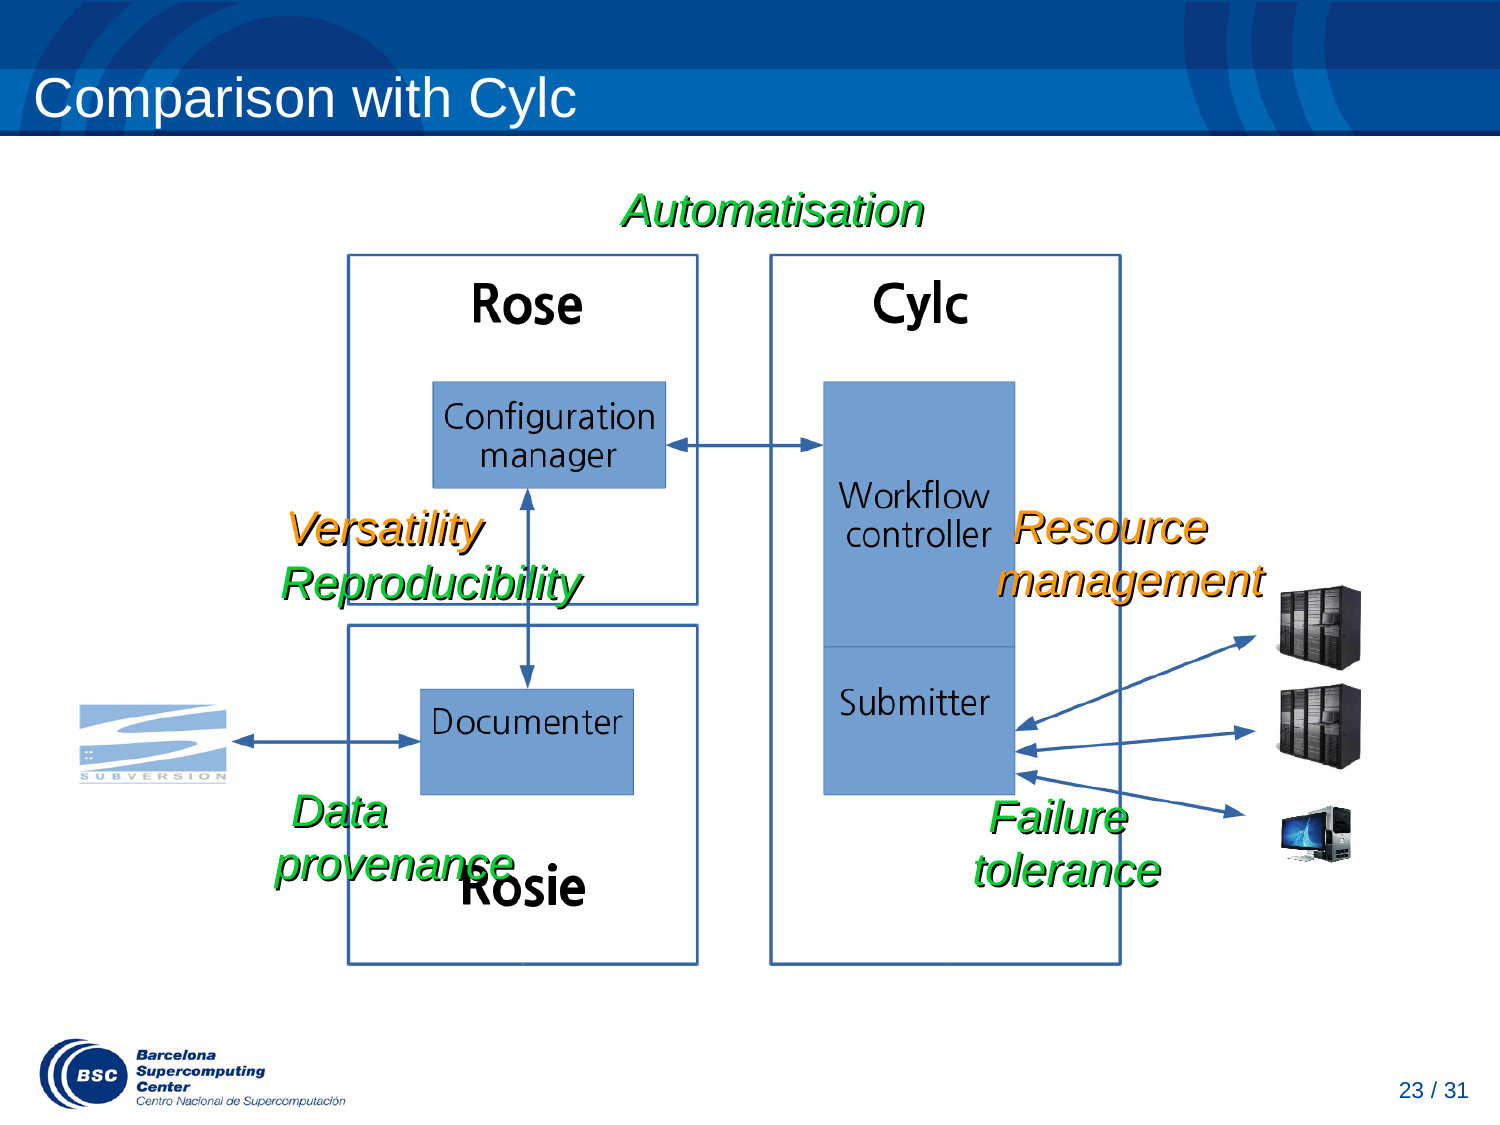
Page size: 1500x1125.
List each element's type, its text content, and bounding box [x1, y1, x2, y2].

picture [0, 0, 1500, 136]
text_box Reproducibility [249, 547, 621, 614]
text_box <number> / 31 [1364, 1042, 1484, 1111]
picture [18, 242, 1406, 970]
text_box Resource management [981, 491, 1464, 611]
text_box Automatisation [591, 174, 952, 241]
picture [37, 1035, 347, 1111]
text_box Versatility [254, 493, 538, 547]
text_box Failure tolerance [957, 781, 1317, 901]
text_box Comparison with Cylc [17, 65, 924, 130]
text_box Data provenance [260, 775, 626, 895]
